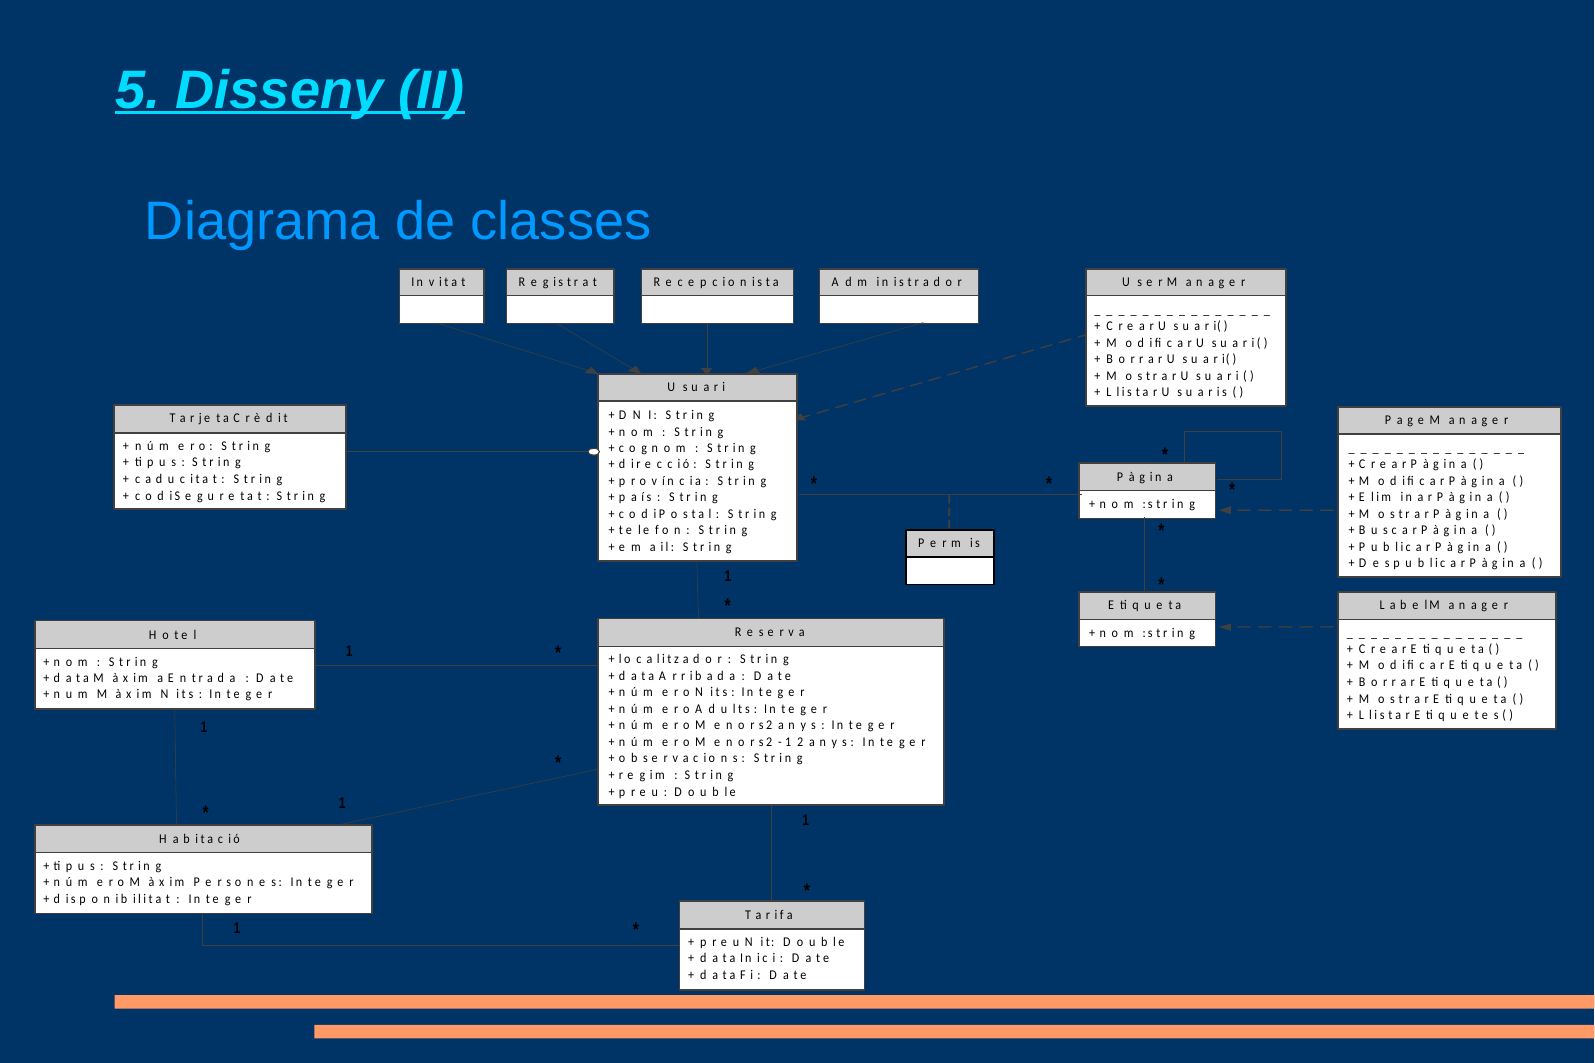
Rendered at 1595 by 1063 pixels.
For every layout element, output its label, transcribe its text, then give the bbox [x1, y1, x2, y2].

title Diagrama de classes [144, 131, 1507, 310]
picture [29, 265, 1565, 993]
title 5. Disseny (II) [115, 0, 1478, 179]
